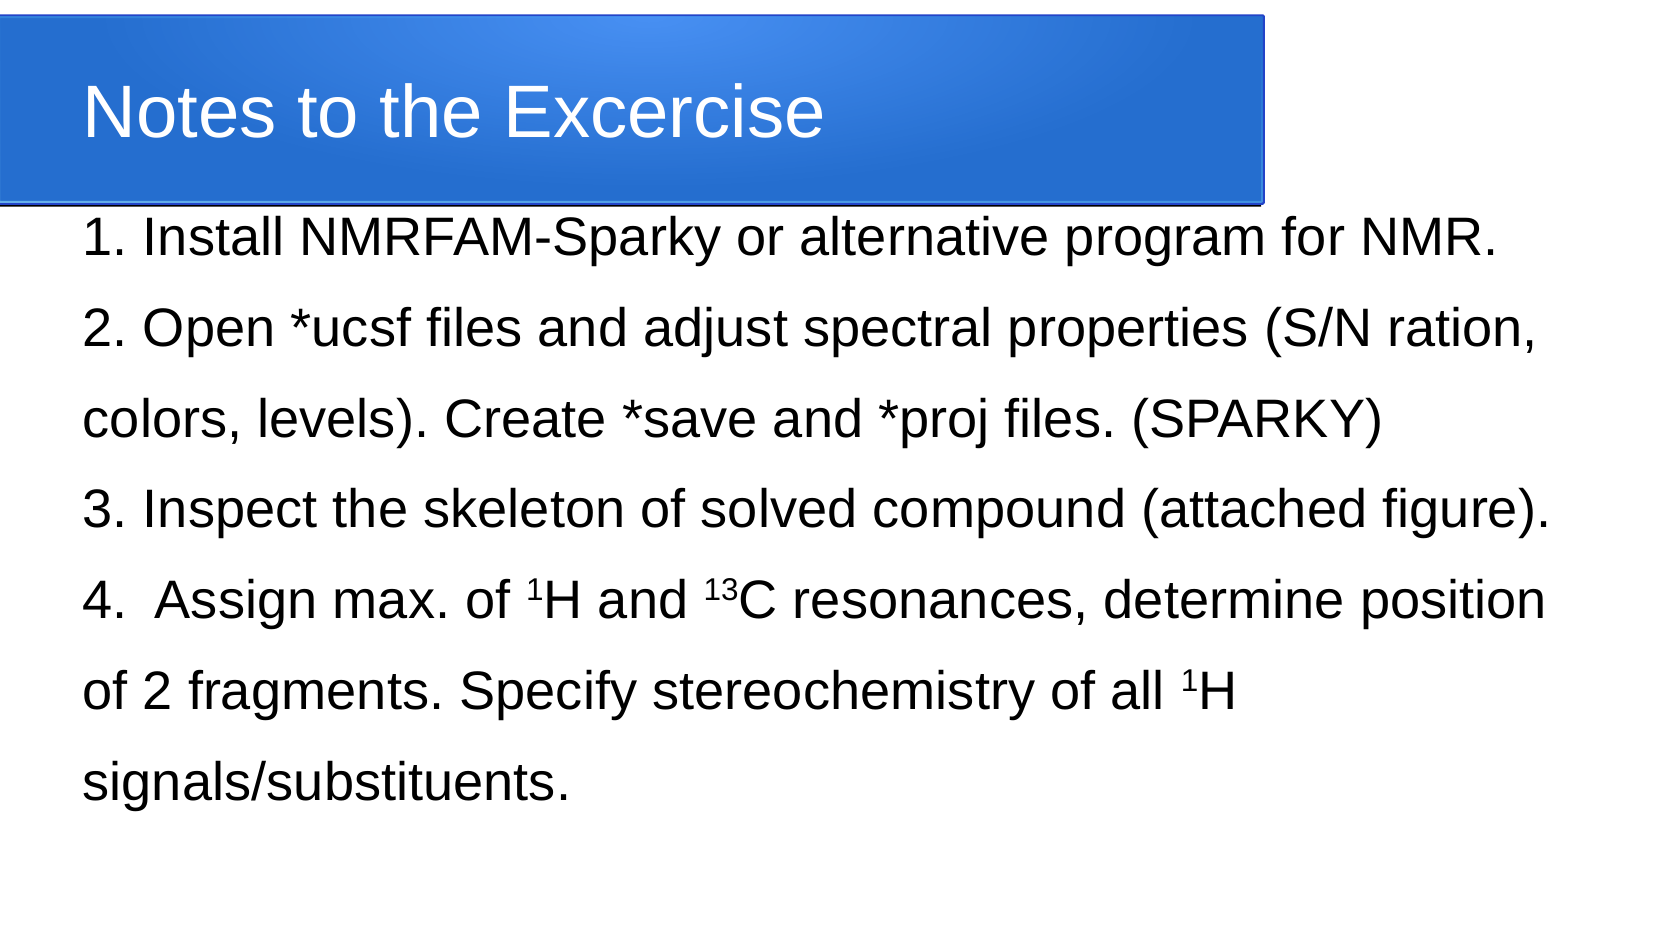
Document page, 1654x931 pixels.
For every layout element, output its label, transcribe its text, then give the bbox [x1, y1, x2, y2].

subtitle 1. Install NMRFAM-Sparky or alternative program for NMR. 2. Open *ucsf files and adjust spectral properties (S/N ration, colors, levels). Create *save and *proj files. (SPARKY) 3. Inspect the skeleton of solved compound (attached figure). 4. Assign max. of 1H and 13C resonances, determine position of 2 fragments. Specify stereochemistry of all 1H signals/substituents. [82, 176, 1571, 812]
title Notes to the Excercise [82, 35, 1235, 189]
